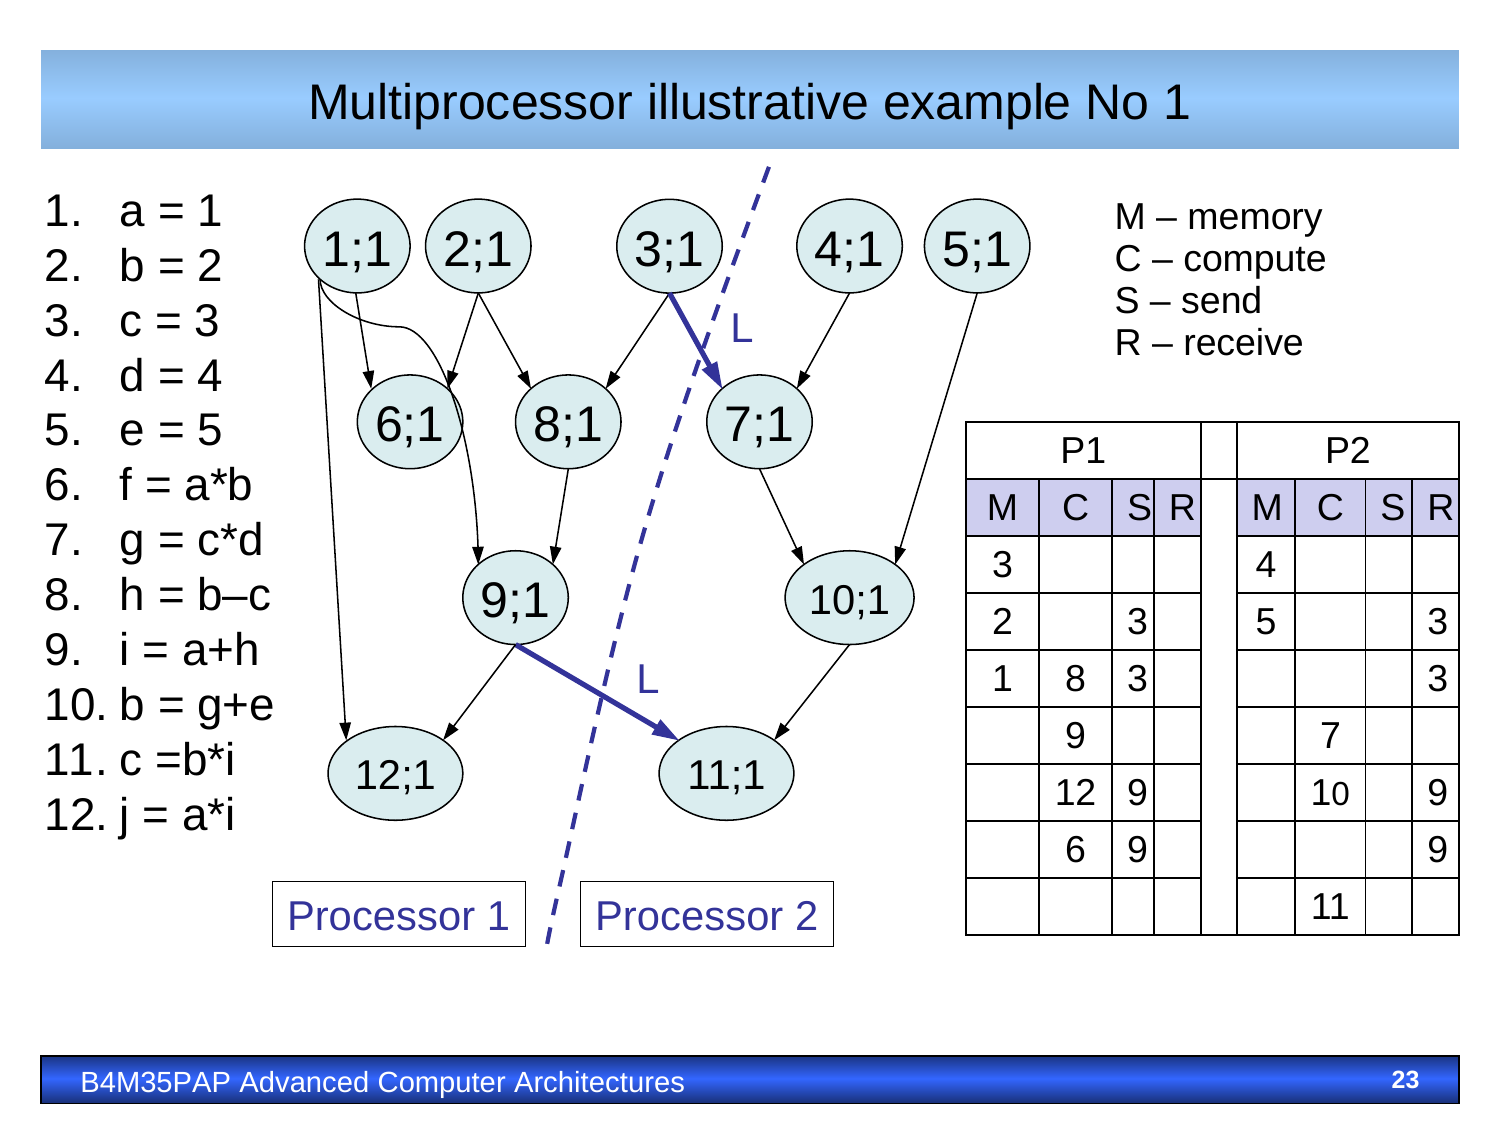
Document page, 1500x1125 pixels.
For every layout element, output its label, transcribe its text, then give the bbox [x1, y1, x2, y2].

text_box 7;1 [706, 374, 813, 469]
table_cell 3 [1113, 594, 1153, 649]
table_cell 6 [1040, 822, 1111, 877]
table_cell 3 [1113, 651, 1153, 706]
table_cell [1366, 537, 1411, 592]
text_box L [715, 293, 769, 358]
table_cell 10 [1296, 765, 1365, 820]
table_cell 1 [967, 651, 1038, 706]
table_cell [1155, 594, 1200, 649]
table_cell R [1155, 480, 1200, 535]
table_cell [1366, 822, 1411, 877]
table_cell [1366, 594, 1411, 649]
table_cell [1155, 537, 1200, 592]
text_box 4;1 [796, 199, 903, 293]
table_cell [1366, 651, 1411, 706]
table_cell [967, 765, 1038, 820]
table_cell S [1366, 480, 1411, 535]
table_cell R [1413, 480, 1458, 535]
text_box [552, 468, 569, 565]
text_box 1;1 [304, 199, 411, 293]
table_cell 3 [1413, 651, 1458, 706]
table_cell 9 [1413, 765, 1458, 820]
table_cell [1238, 708, 1294, 763]
table_cell 5 [1238, 594, 1294, 649]
text_box [443, 644, 621, 741]
table_header P2 [1238, 423, 1458, 478]
table_header [1202, 423, 1236, 478]
table_cell 9 [1113, 765, 1153, 820]
text_box 3;1 [616, 199, 723, 294]
table_cell [1238, 651, 1294, 706]
table_cell 8 [1040, 651, 1111, 706]
text_box L [621, 644, 675, 710]
table_cell C [1040, 480, 1111, 535]
table_cell M [967, 480, 1038, 535]
text_box [355, 292, 372, 389]
table_cell M [1238, 480, 1294, 535]
title Multiprocessor illustrative example No 1 [41, 50, 1459, 149]
table_cell 2 [967, 594, 1038, 649]
table_cell [1155, 708, 1200, 763]
table_cell [1040, 879, 1111, 934]
text_box [318, 279, 347, 741]
table_cell [1296, 651, 1365, 706]
text_box [447, 292, 532, 389]
text_box M – memory C – compute S – send R – receive [1099, 188, 1399, 371]
table_cell C [1296, 480, 1365, 535]
table_cell [1413, 708, 1458, 763]
table_header P1 [967, 423, 1200, 478]
table_cell [1155, 822, 1200, 877]
table_cell [1040, 537, 1111, 592]
table_cell [1238, 879, 1294, 934]
text_box [774, 644, 850, 741]
table_cell [1366, 879, 1411, 934]
text_box 12;1 [328, 726, 463, 821]
table_cell 4 [1238, 537, 1294, 592]
table_cell [1238, 822, 1294, 877]
text_box 8;1 [515, 374, 622, 469]
table_cell [1113, 879, 1153, 934]
text_box [627, 710, 679, 741]
text_box Processor 1 [272, 881, 526, 947]
table_cell [1366, 708, 1411, 763]
table_cell S [1113, 480, 1153, 535]
table_cell [1413, 879, 1458, 934]
table_cell [1155, 879, 1200, 934]
table_cell 11 [1296, 879, 1365, 934]
text_box [605, 293, 723, 389]
table_cell [1413, 537, 1458, 592]
text_box 5;1 [924, 199, 1030, 293]
table_cell 9 [1113, 822, 1153, 877]
table_cell 12 [1040, 765, 1111, 820]
text_box [759, 468, 804, 565]
table_cell [1296, 822, 1365, 877]
table_cell 9 [1413, 822, 1458, 877]
table_cell [1296, 594, 1365, 649]
table_cell [1113, 708, 1153, 763]
table_cell [1155, 651, 1200, 706]
text_box 11;1 [659, 726, 794, 821]
text_box 6;1 [357, 374, 463, 469]
table_cell 3 [967, 537, 1038, 592]
table_cell [1202, 480, 1236, 934]
table_cell [1238, 765, 1294, 820]
table_cell [1155, 765, 1200, 820]
text_box [796, 292, 850, 389]
text_box 9;1 [462, 550, 569, 645]
list a = 1 b = 2 c = 3 d = 4 e = 5 f = a*b g = c*d h = b–c i = a+h b = g+e c =b*i j = a*i [29, 172, 1465, 1000]
table_cell [1296, 537, 1365, 592]
text_box [895, 292, 978, 565]
table_cell [1040, 594, 1111, 649]
table_cell [967, 822, 1038, 877]
text_box 2;1 [425, 199, 532, 293]
table_cell [967, 708, 1038, 763]
table_cell [967, 879, 1038, 934]
text_box Processor 2 [580, 881, 834, 947]
table_cell [1366, 765, 1411, 820]
text_box 10;1 [785, 550, 915, 645]
table_cell 9 [1040, 708, 1111, 763]
table_cell 3 [1413, 594, 1458, 649]
table_cell 7 [1296, 708, 1365, 763]
table_cell [1113, 537, 1153, 592]
